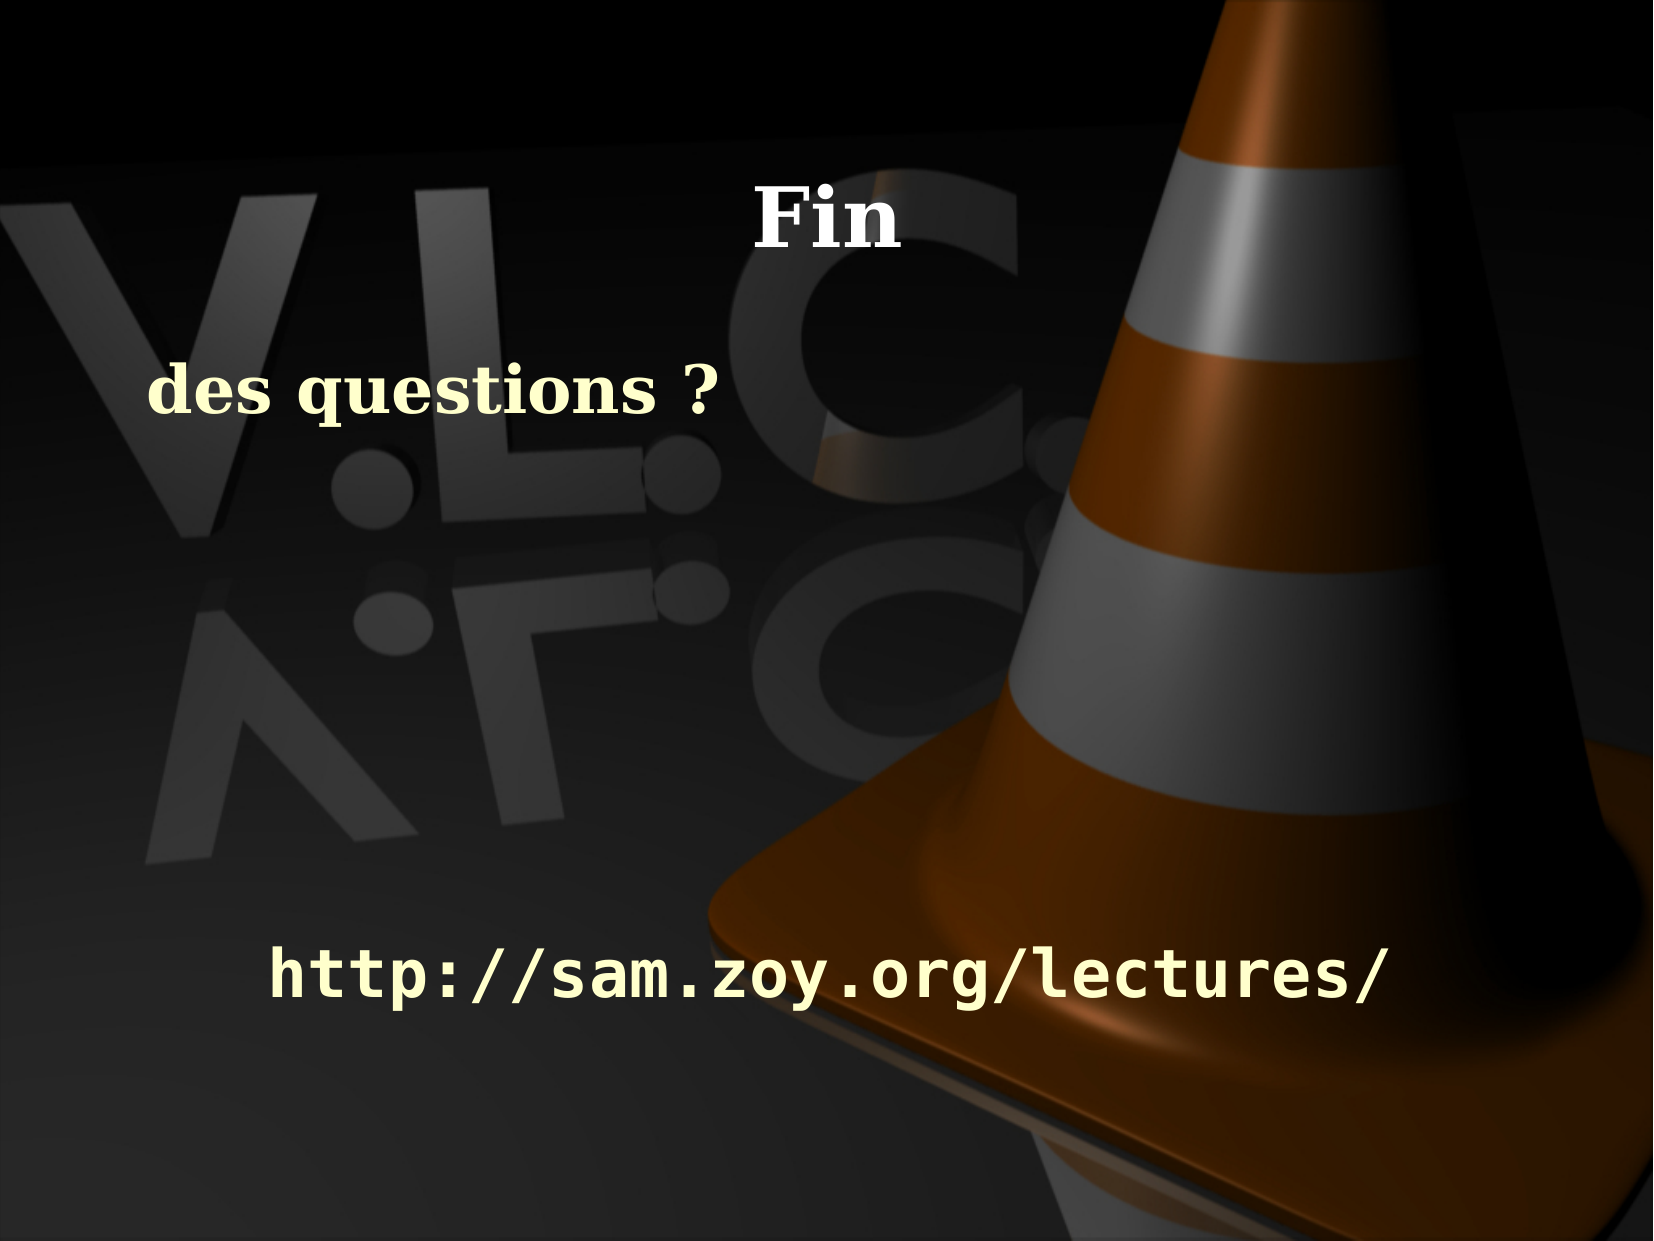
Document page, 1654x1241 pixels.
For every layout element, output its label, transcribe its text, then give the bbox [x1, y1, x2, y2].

title Fin [121, 114, 1534, 322]
picture [0, 0, 1653, 1241]
list http://sam.zoy.org/lectures/ [134, 935, 1516, 1065]
list des questions ? [134, 350, 1516, 480]
